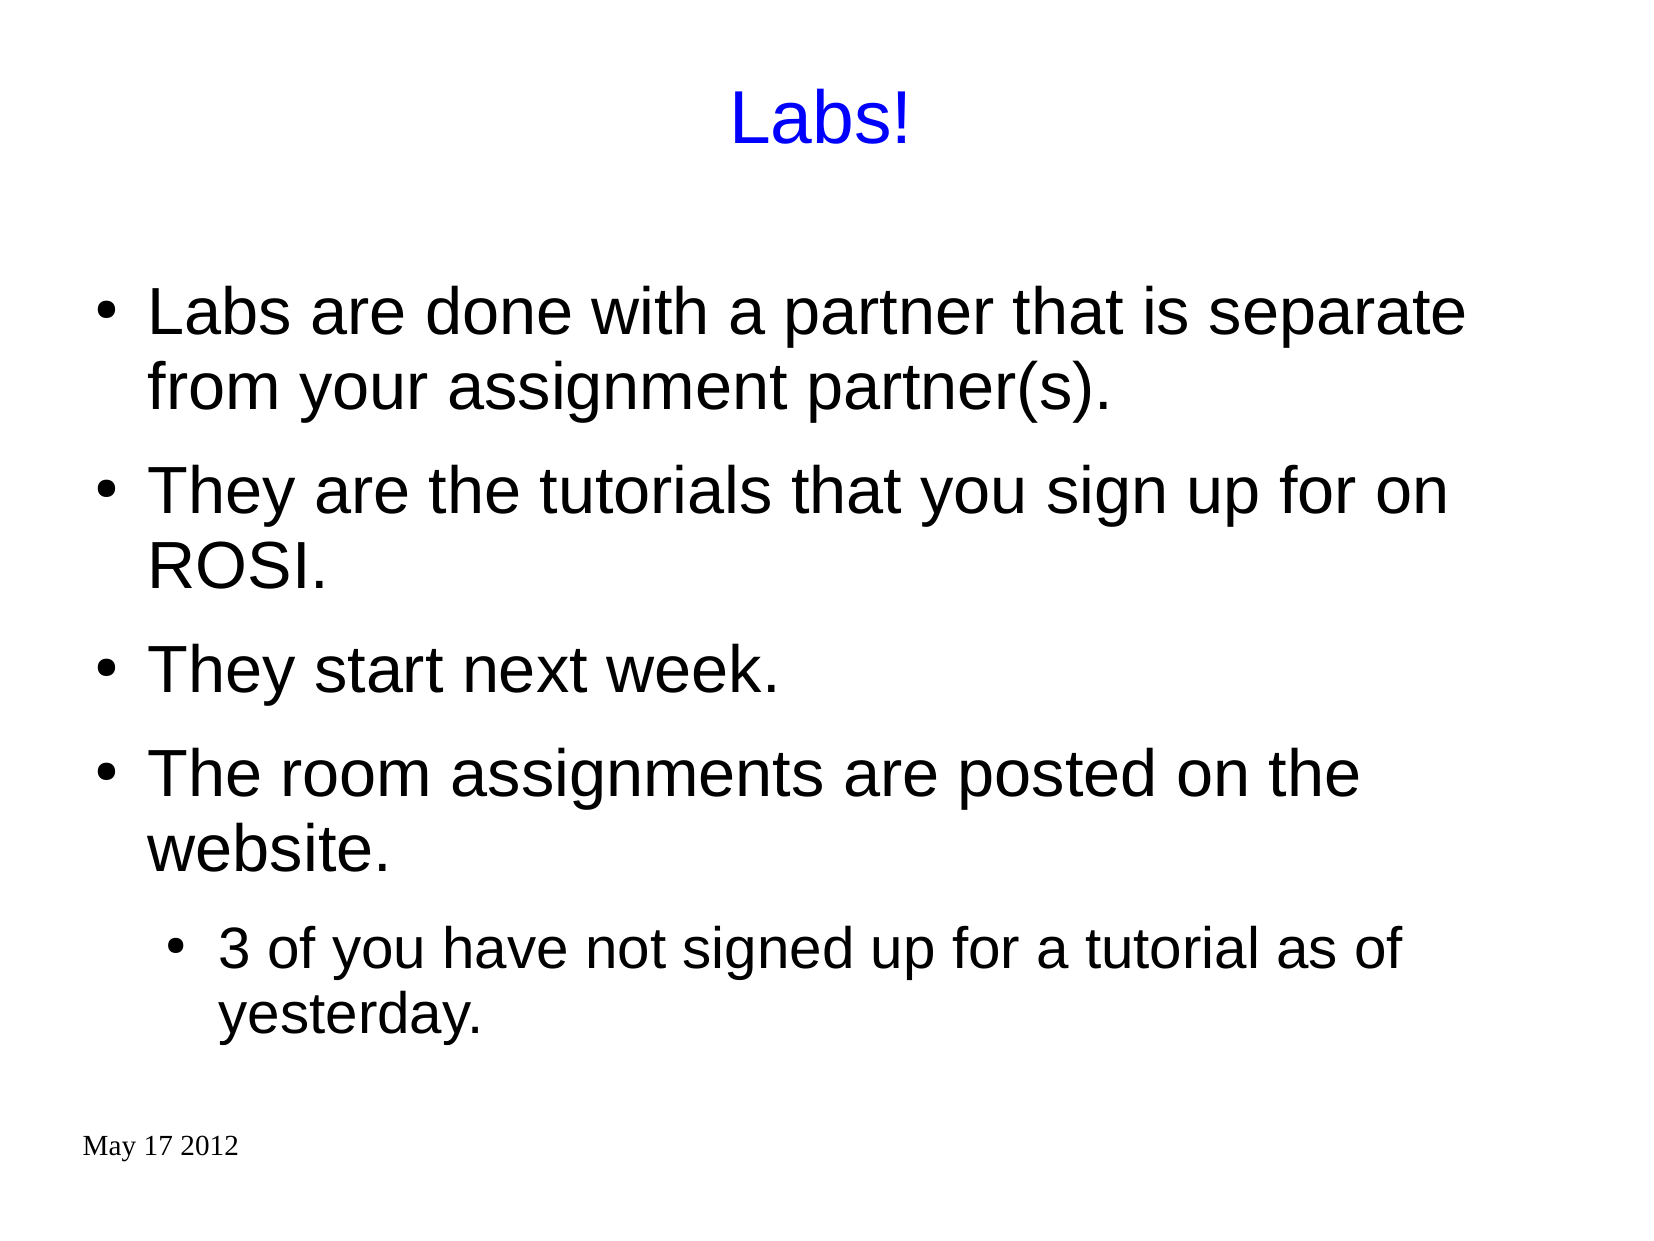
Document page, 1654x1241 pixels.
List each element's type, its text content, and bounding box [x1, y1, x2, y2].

title Labs! [76, 58, 1565, 178]
list Labs are done with a partner that is separate from your assignment partner(s). They are the tutorials that you sign up for on ROSI. They start next week. The room assignments are posted on the website. 3 of you have not signed up for a tutorial as of yesterday. [76, 274, 1565, 1093]
